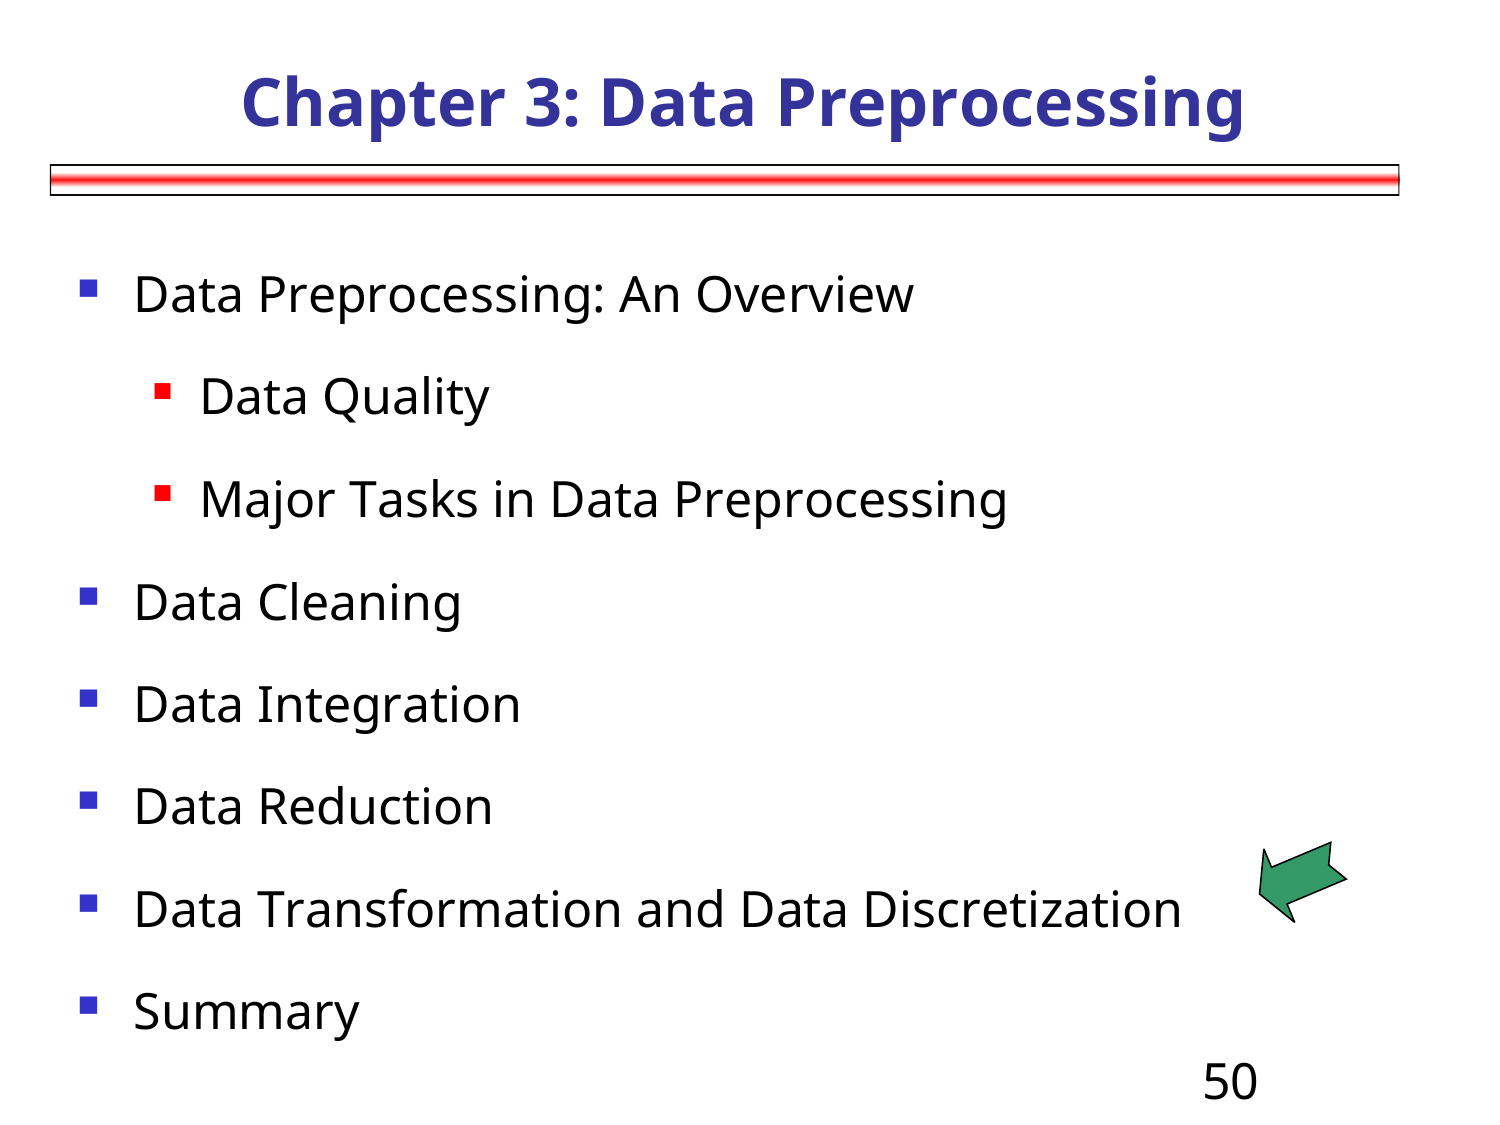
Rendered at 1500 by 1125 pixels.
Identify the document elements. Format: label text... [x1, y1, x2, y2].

text_box [1259, 842, 1347, 923]
text_box <number> [1187, 1062, 1500, 1125]
list Data Preprocessing: An Overview Data Quality Major Tasks in Data Preprocessing Data Cleaning Data Integration Data Reduction Data Transformation and Data Discretization Summary [62, 224, 1413, 1063]
text_box <number> [1237, 1067, 1252, 1096]
title Chapter 3: Data Preprocessing [24, 49, 1463, 150]
